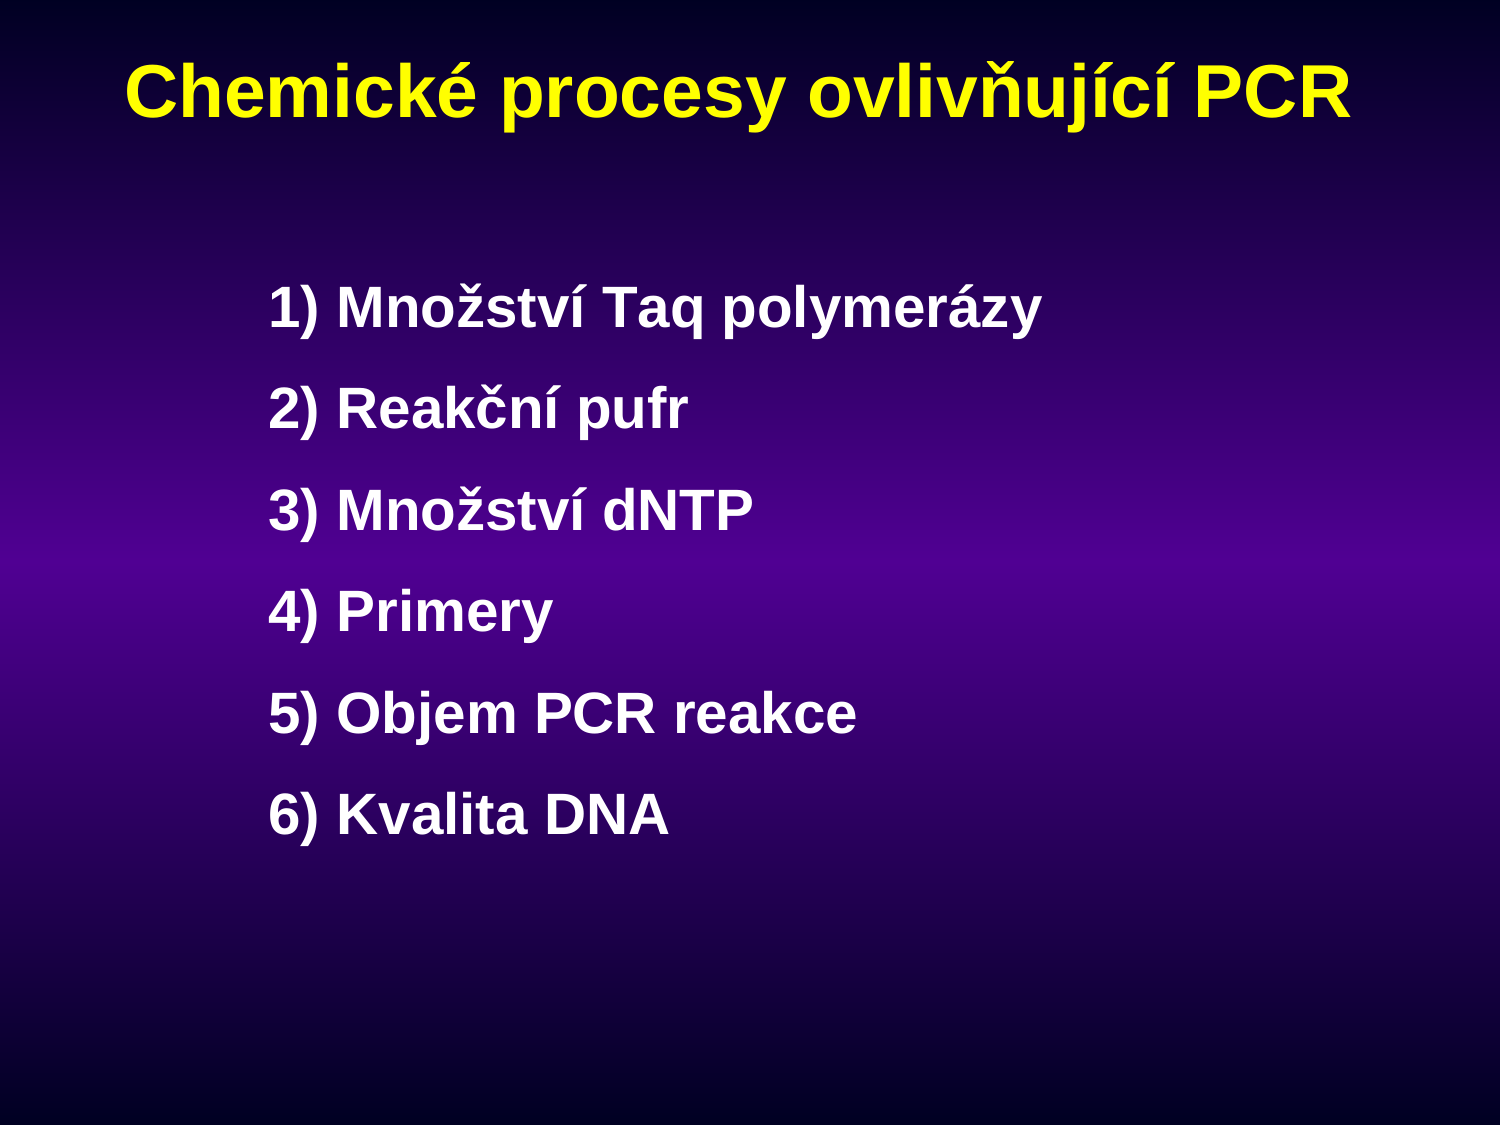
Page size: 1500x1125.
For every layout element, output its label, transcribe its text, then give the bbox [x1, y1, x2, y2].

title Chemické procesy ovlivňující PCR [64, 35, 1413, 149]
text_box 1) Množství Taq polymerázy 2) Reakční pufr 3) Množství dNTP 4) Primery 5) Objem PCR reakce 6) Kvalita DNA [253, 267, 1306, 855]
